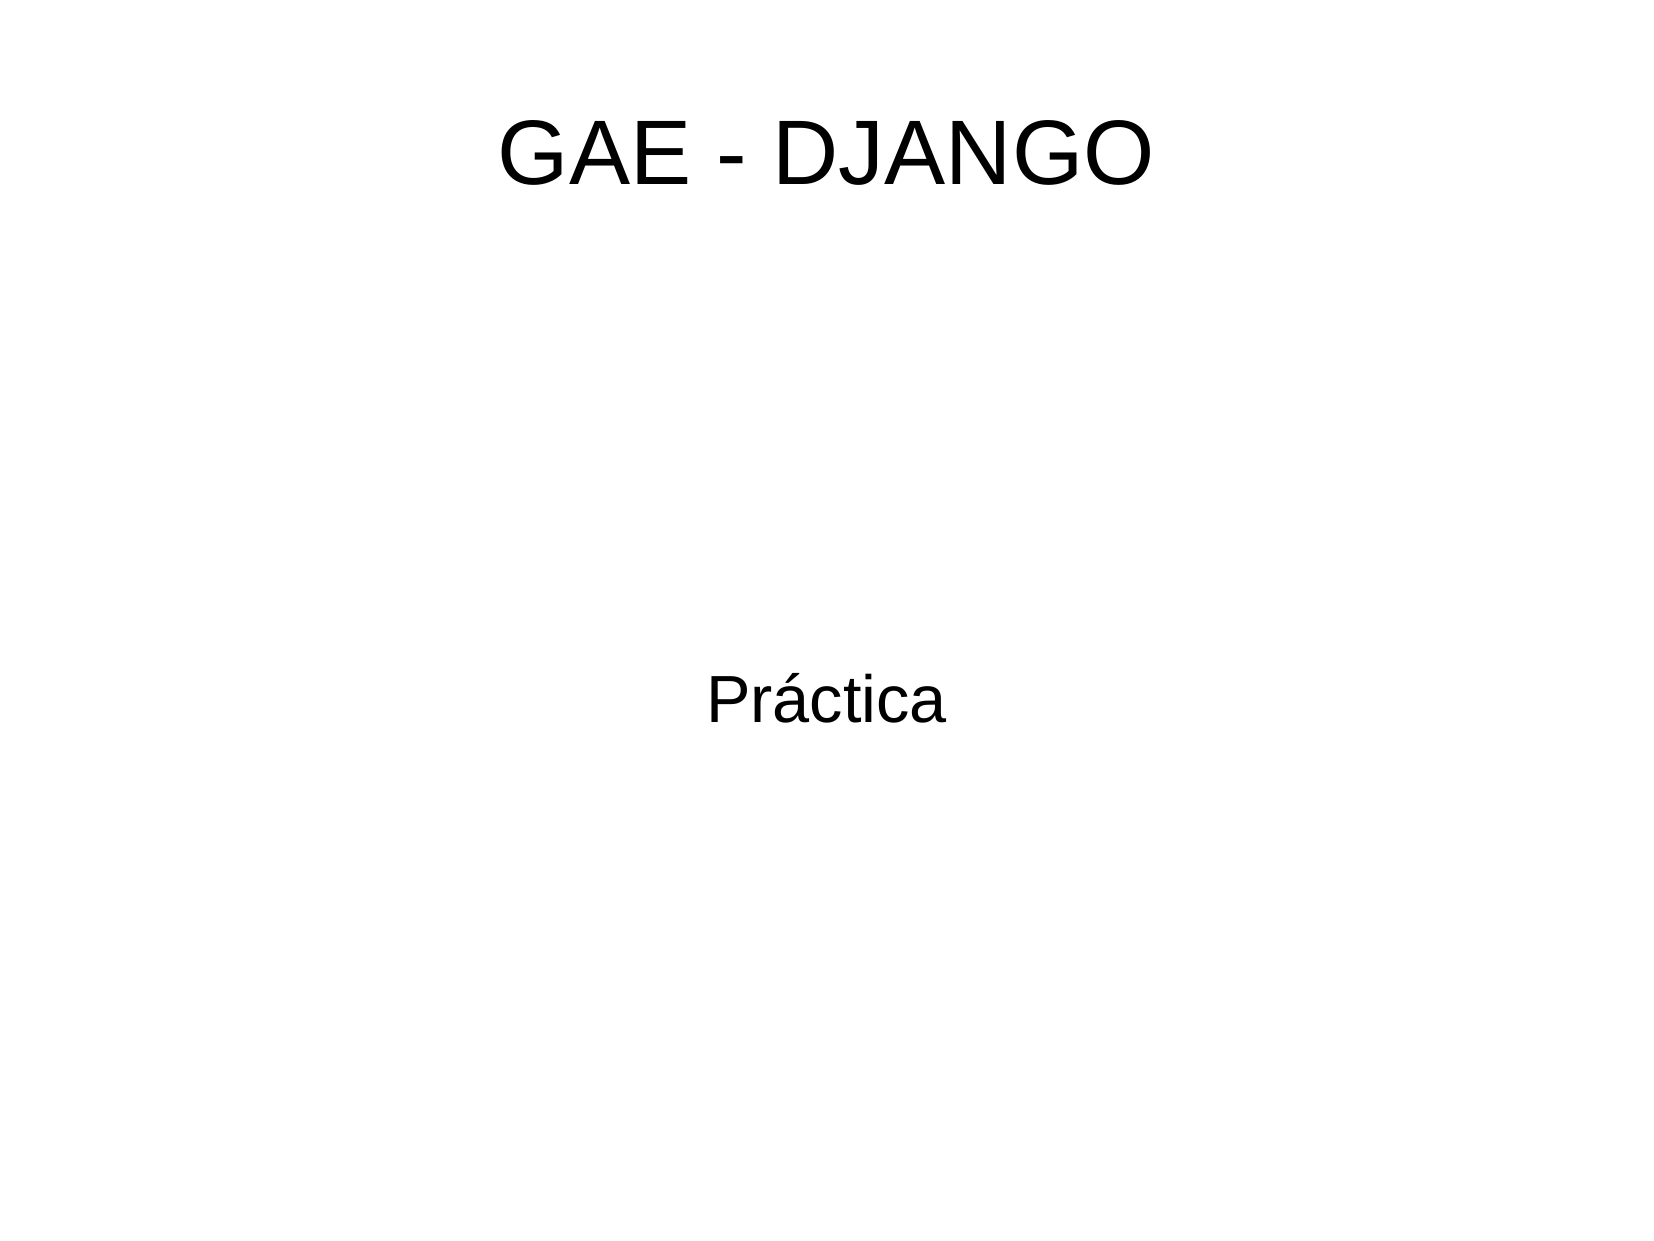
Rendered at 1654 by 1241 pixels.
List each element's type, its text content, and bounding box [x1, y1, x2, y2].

subtitle Práctica [82, 290, 1571, 1109]
title GAE - DJANGO [82, 49, 1571, 257]
